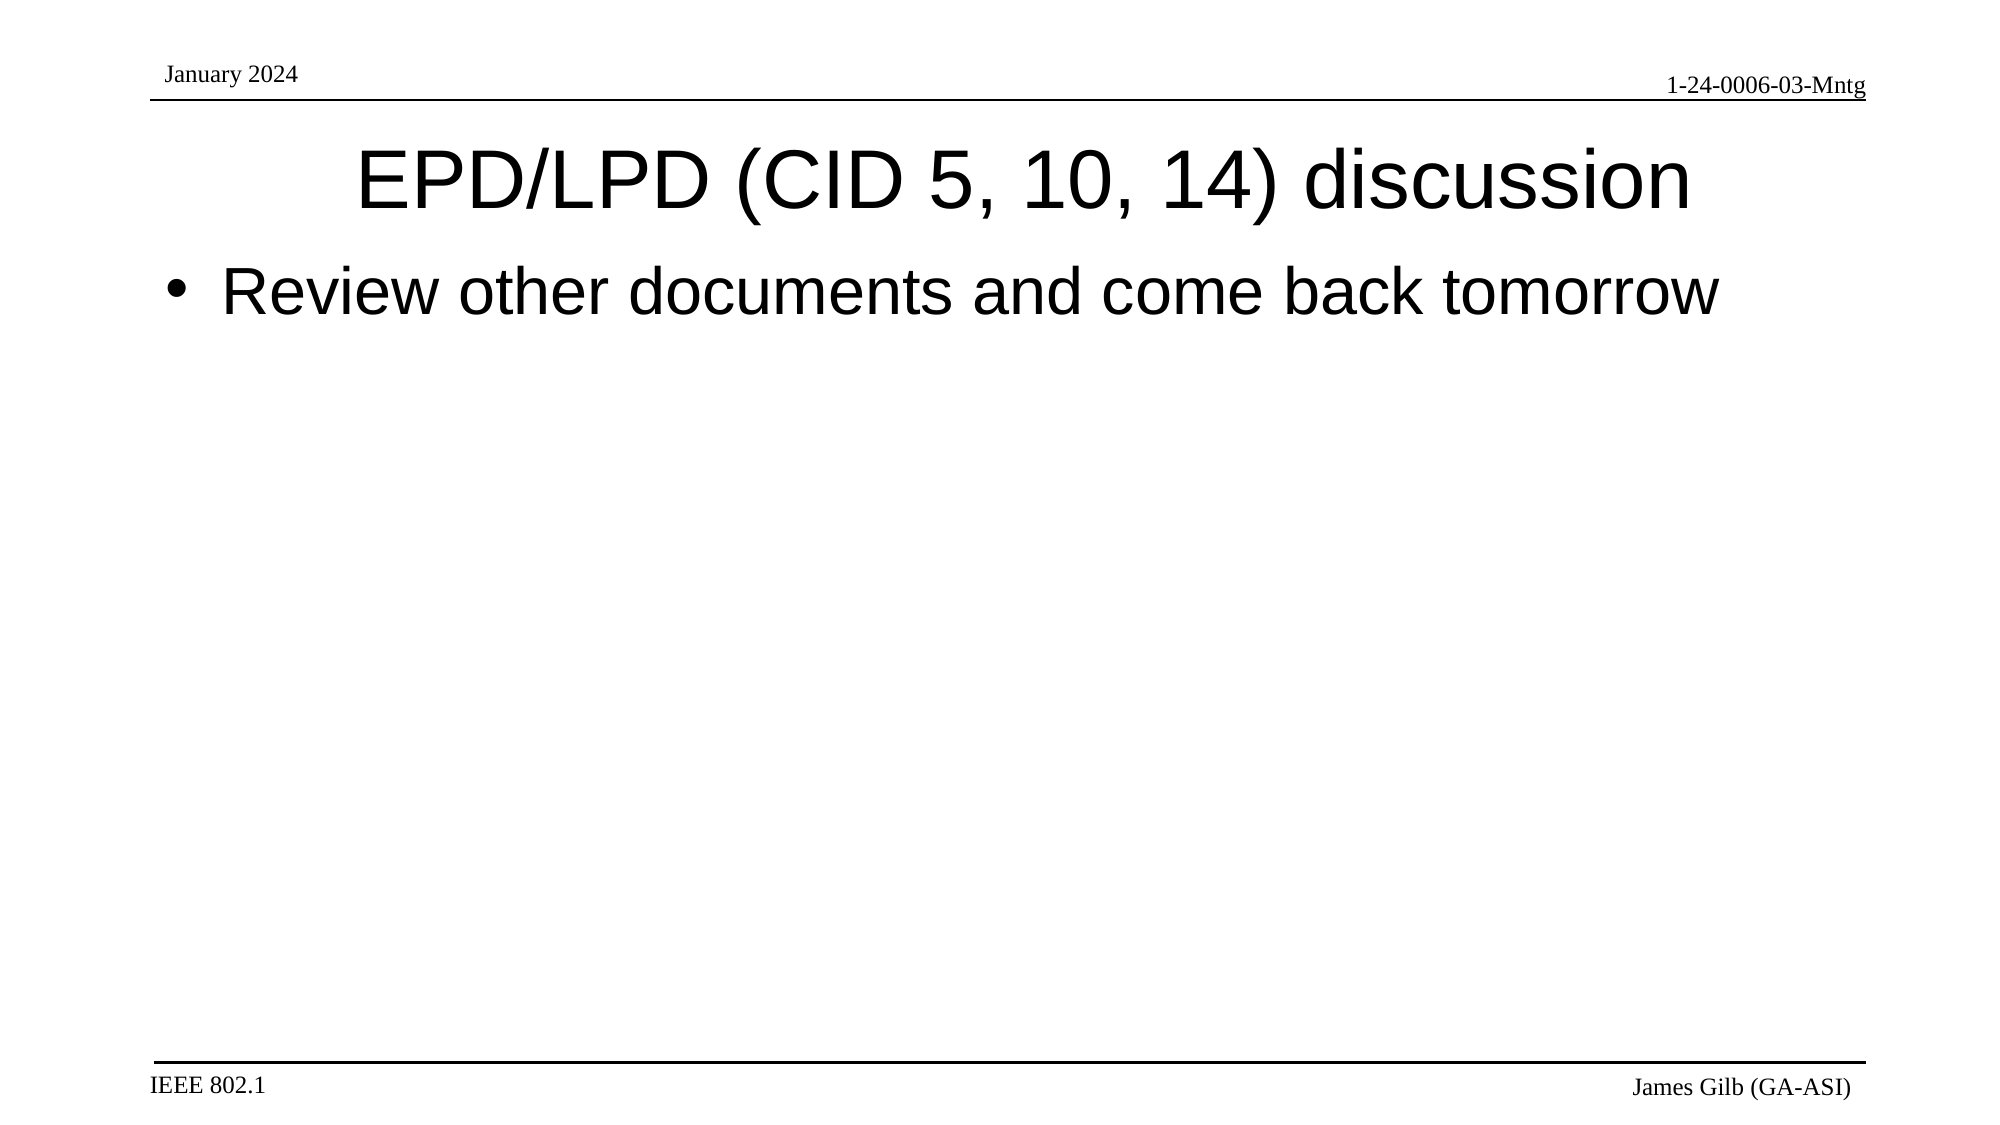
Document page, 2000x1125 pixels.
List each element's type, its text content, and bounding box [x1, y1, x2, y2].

title EPD/LPD (CID 5, 10, 14) discussion [149, 112, 1900, 238]
list Review other documents and come back tomorrow [149, 239, 1900, 1051]
